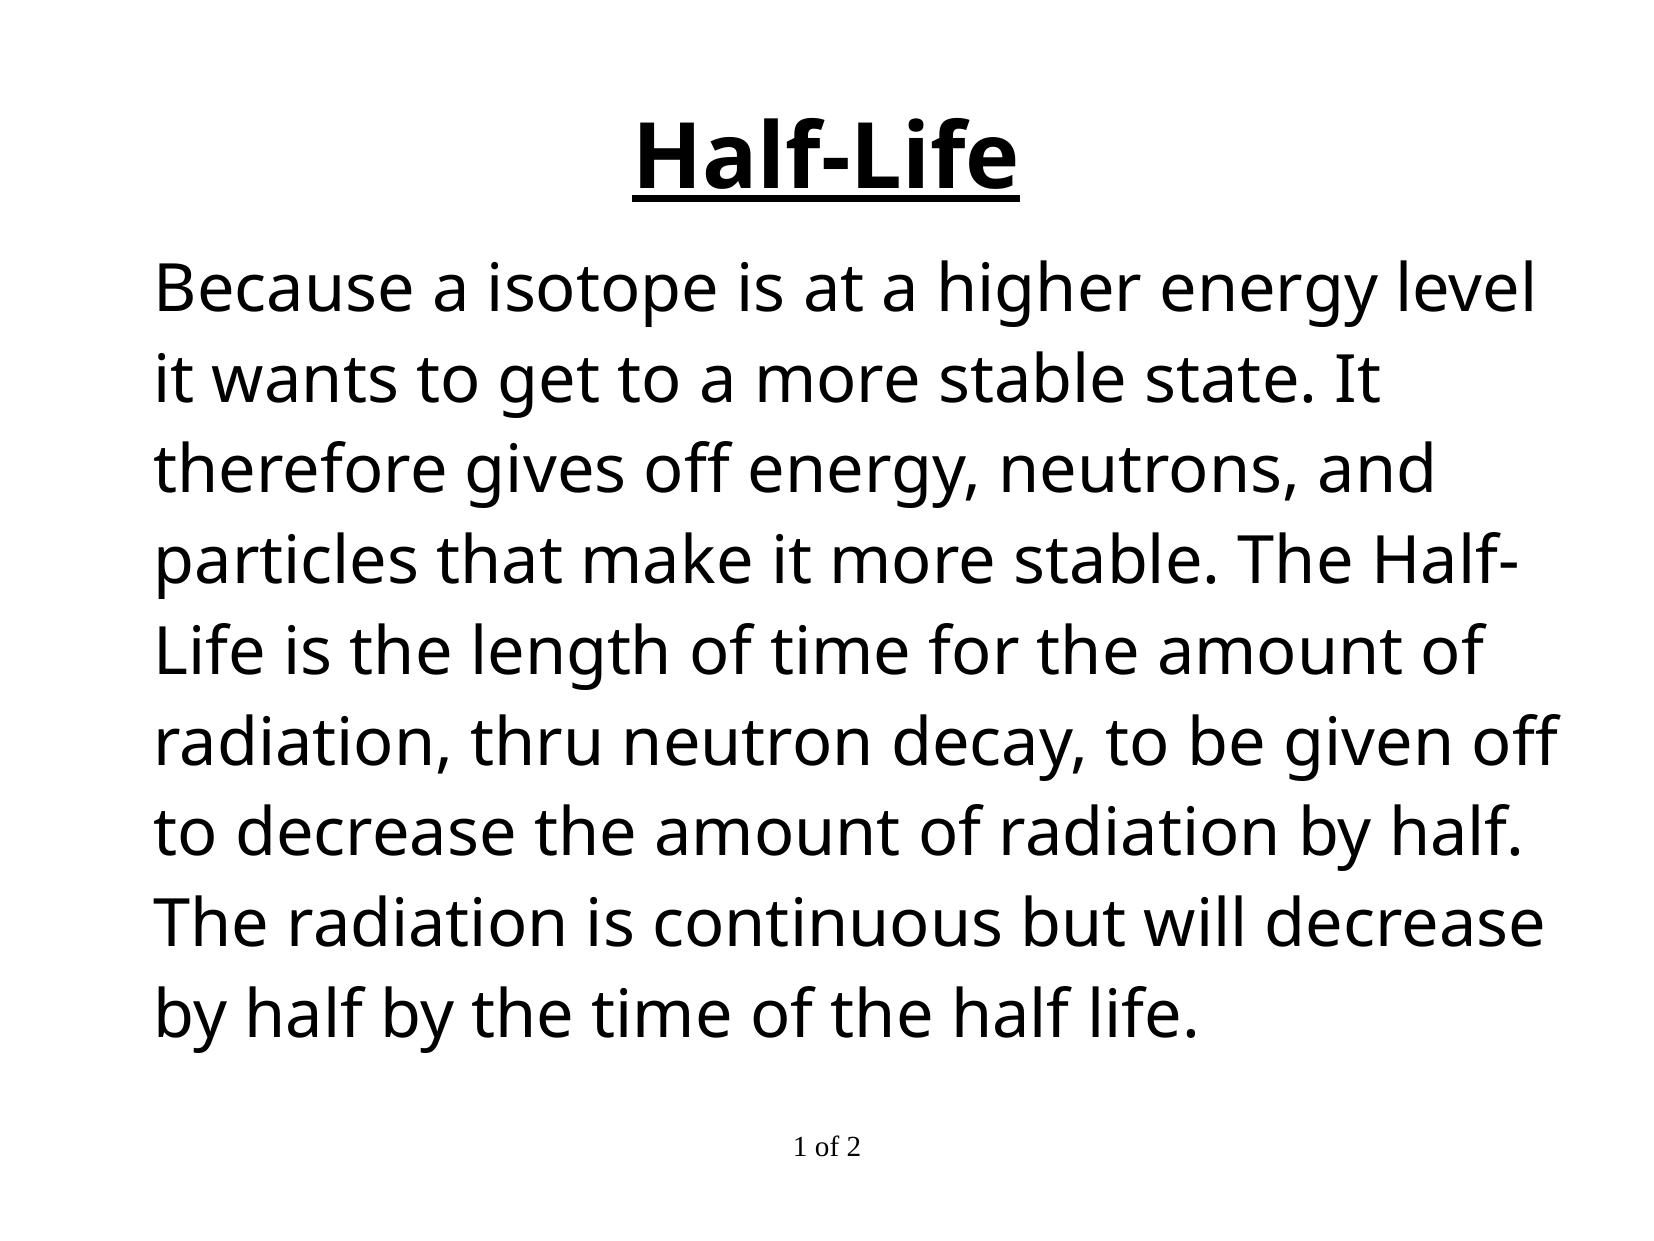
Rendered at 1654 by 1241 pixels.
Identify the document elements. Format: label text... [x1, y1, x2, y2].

list Because a isotope is at a higher energy level it wants to get to a more stable state. It therefore gives off energy, neutrons, and particles that make it more stable. The Half-Life is the length of time for the amount of radiation, thru neutron decay, to be given off to decrease the amount of radiation by half. The radiation is continuous but will decrease by half by the time of the half life. [82, 240, 1571, 1081]
title Half-Life [82, 49, 1571, 240]
